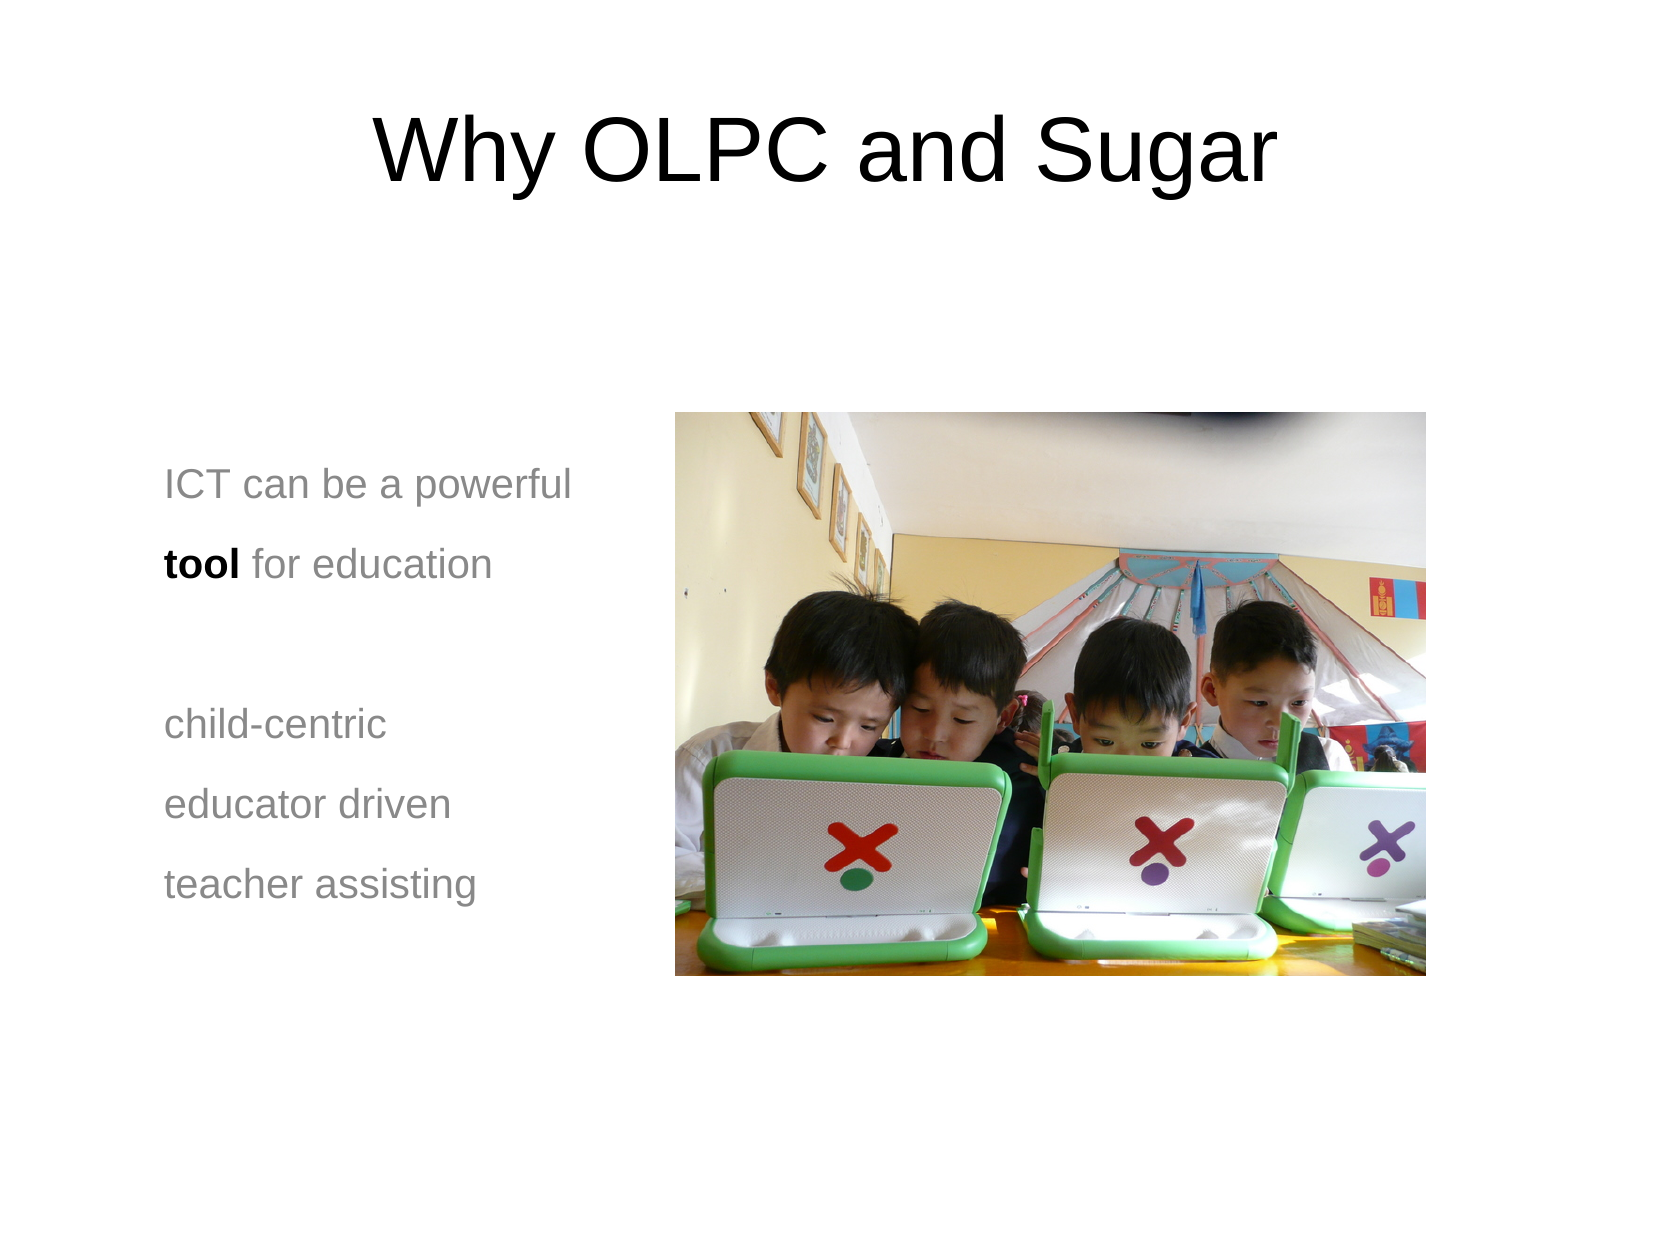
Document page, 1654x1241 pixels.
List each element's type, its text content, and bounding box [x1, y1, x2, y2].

title Why OLPC and Sugar [82, 49, 1571, 257]
list ICT can be a powerful tool for education child-centric educator driven teacher assisting [148, 412, 1424, 1013]
picture [675, 412, 1426, 976]
